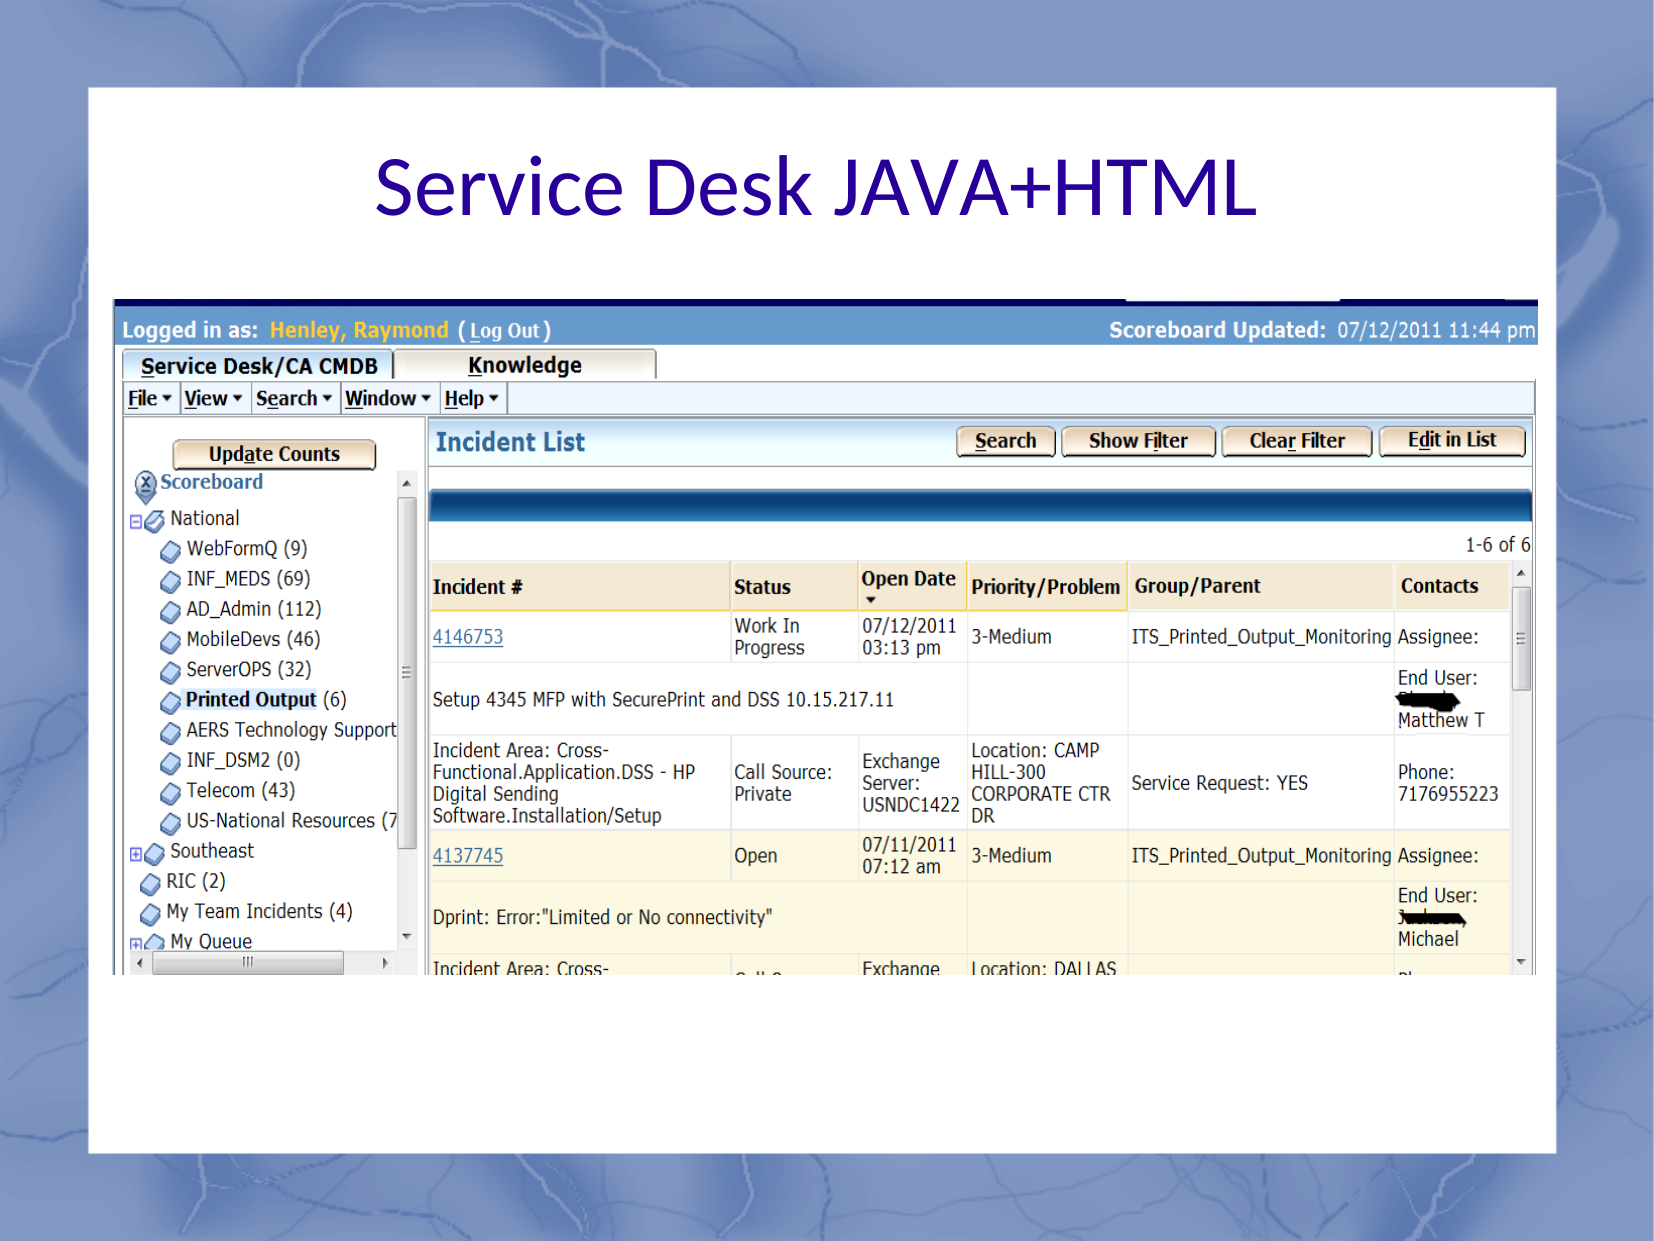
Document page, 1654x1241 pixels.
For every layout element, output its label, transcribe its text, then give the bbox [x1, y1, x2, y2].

picture [0, 0, 1654, 1241]
title Service Desk JAVA+HTML [118, 90, 1536, 298]
